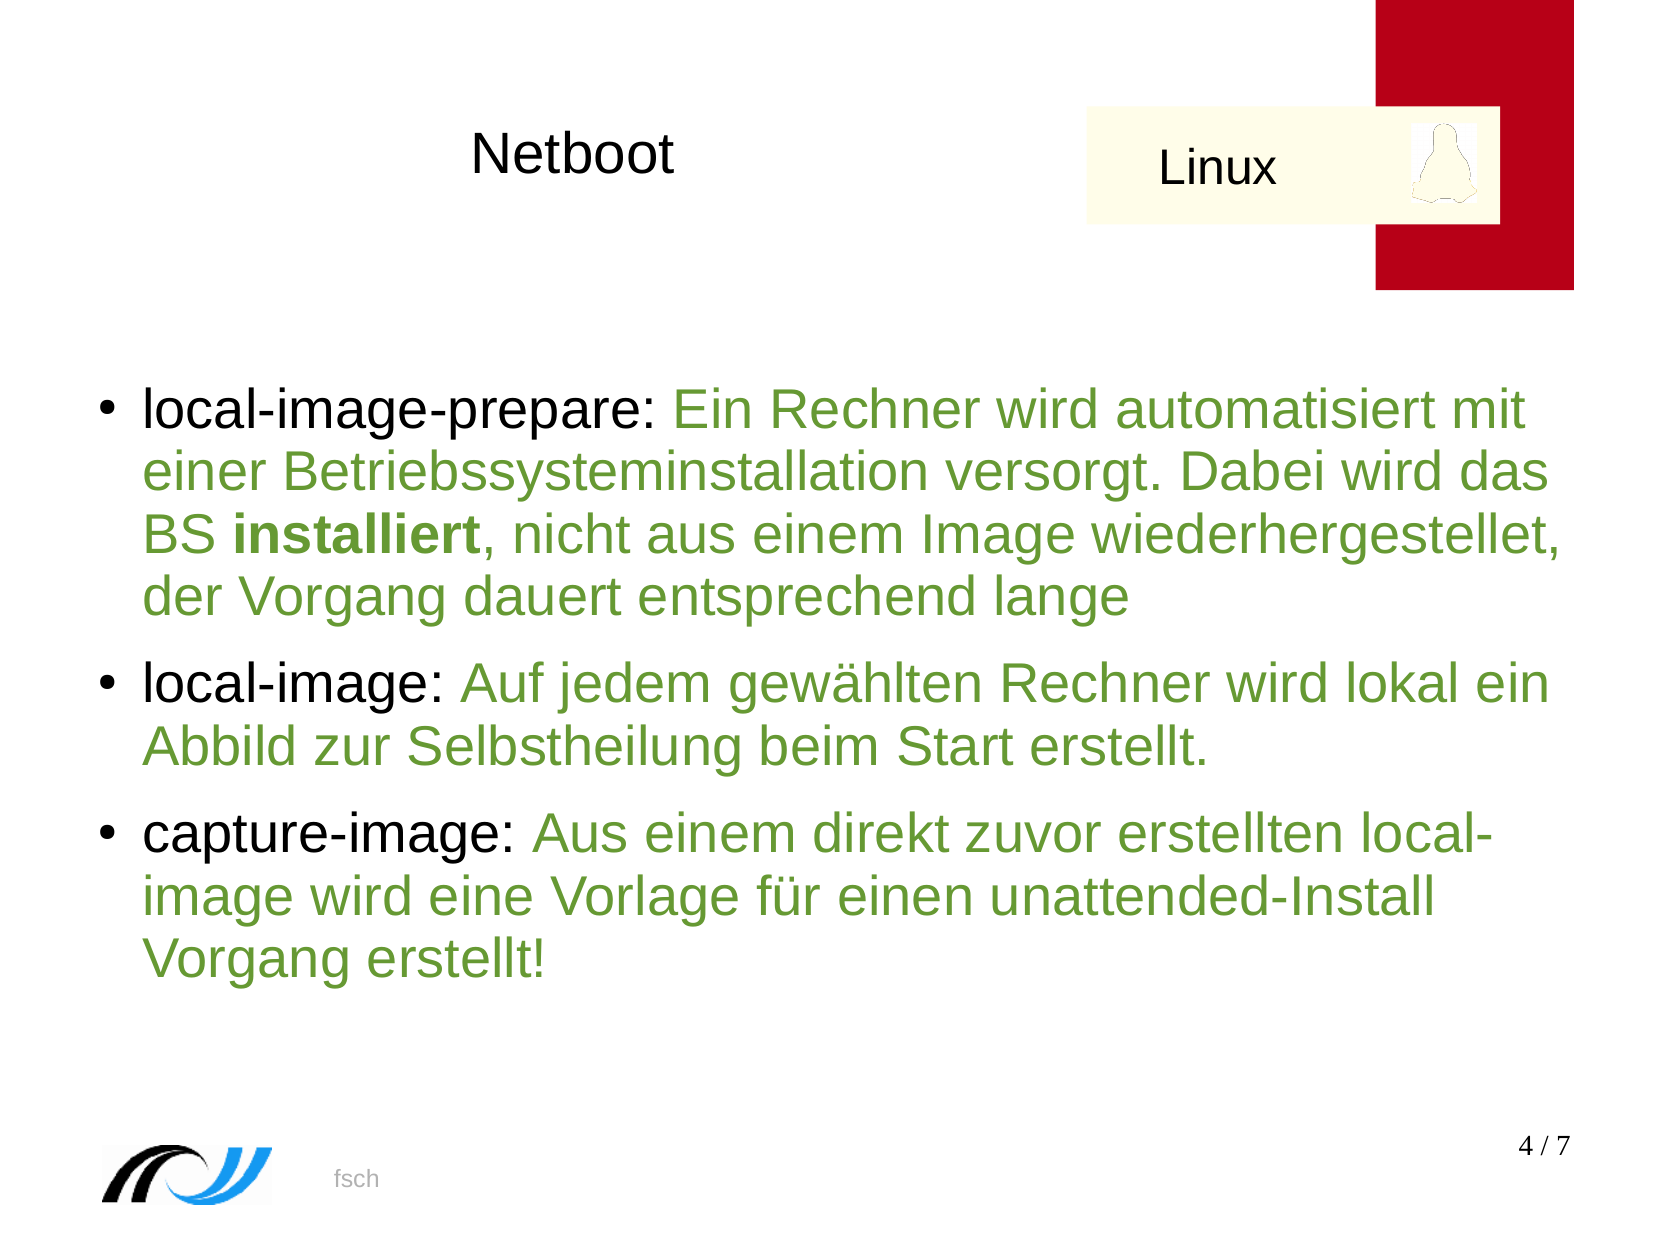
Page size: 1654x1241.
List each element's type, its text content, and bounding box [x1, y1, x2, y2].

title Netboot [82, 49, 1063, 257]
picture [102, 1145, 272, 1205]
list local-image-prepare: Ein Rechner wird automatisiert mit einer Betriebssysteminstallation versorgt. Dabei wird das BS installiert, nicht aus einem Image wiederhergestellet, der Vorgang dauert entsprechend lange local-image: Auf jedem gewählten Rechner wird lokal ein Abbild zur Selbstheilung beim Start erstellt. capture-image: Aus einem direkt zuvor erstellten local-image wird eine Vorlage für einen unattended-Install Vorgang erstellt! [82, 290, 1571, 1010]
text_box fsch [319, 1157, 395, 1201]
